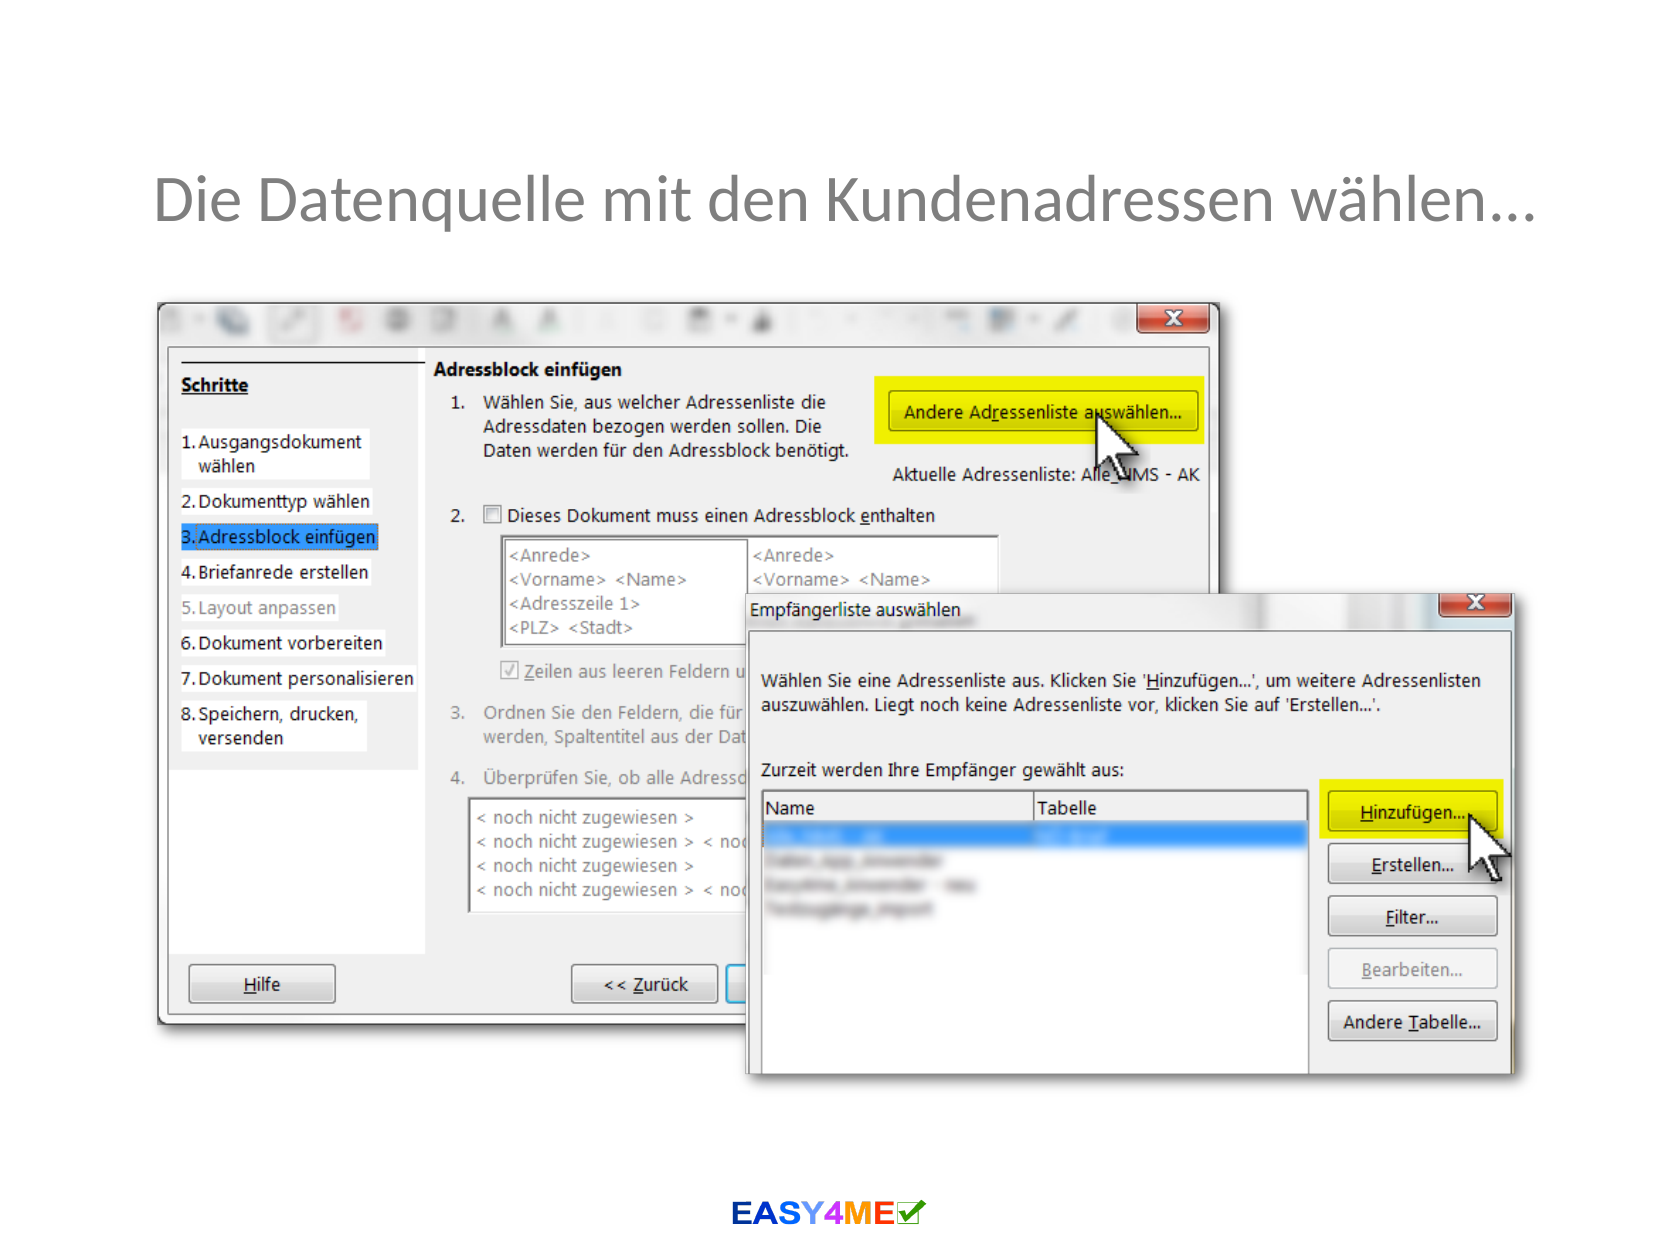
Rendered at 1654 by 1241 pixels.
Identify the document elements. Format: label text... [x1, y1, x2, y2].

picture [726, 1195, 934, 1229]
picture [142, 287, 1542, 1101]
list Die Datenquelle mit den Kundenadressen wählen... [82, 171, 1571, 1010]
